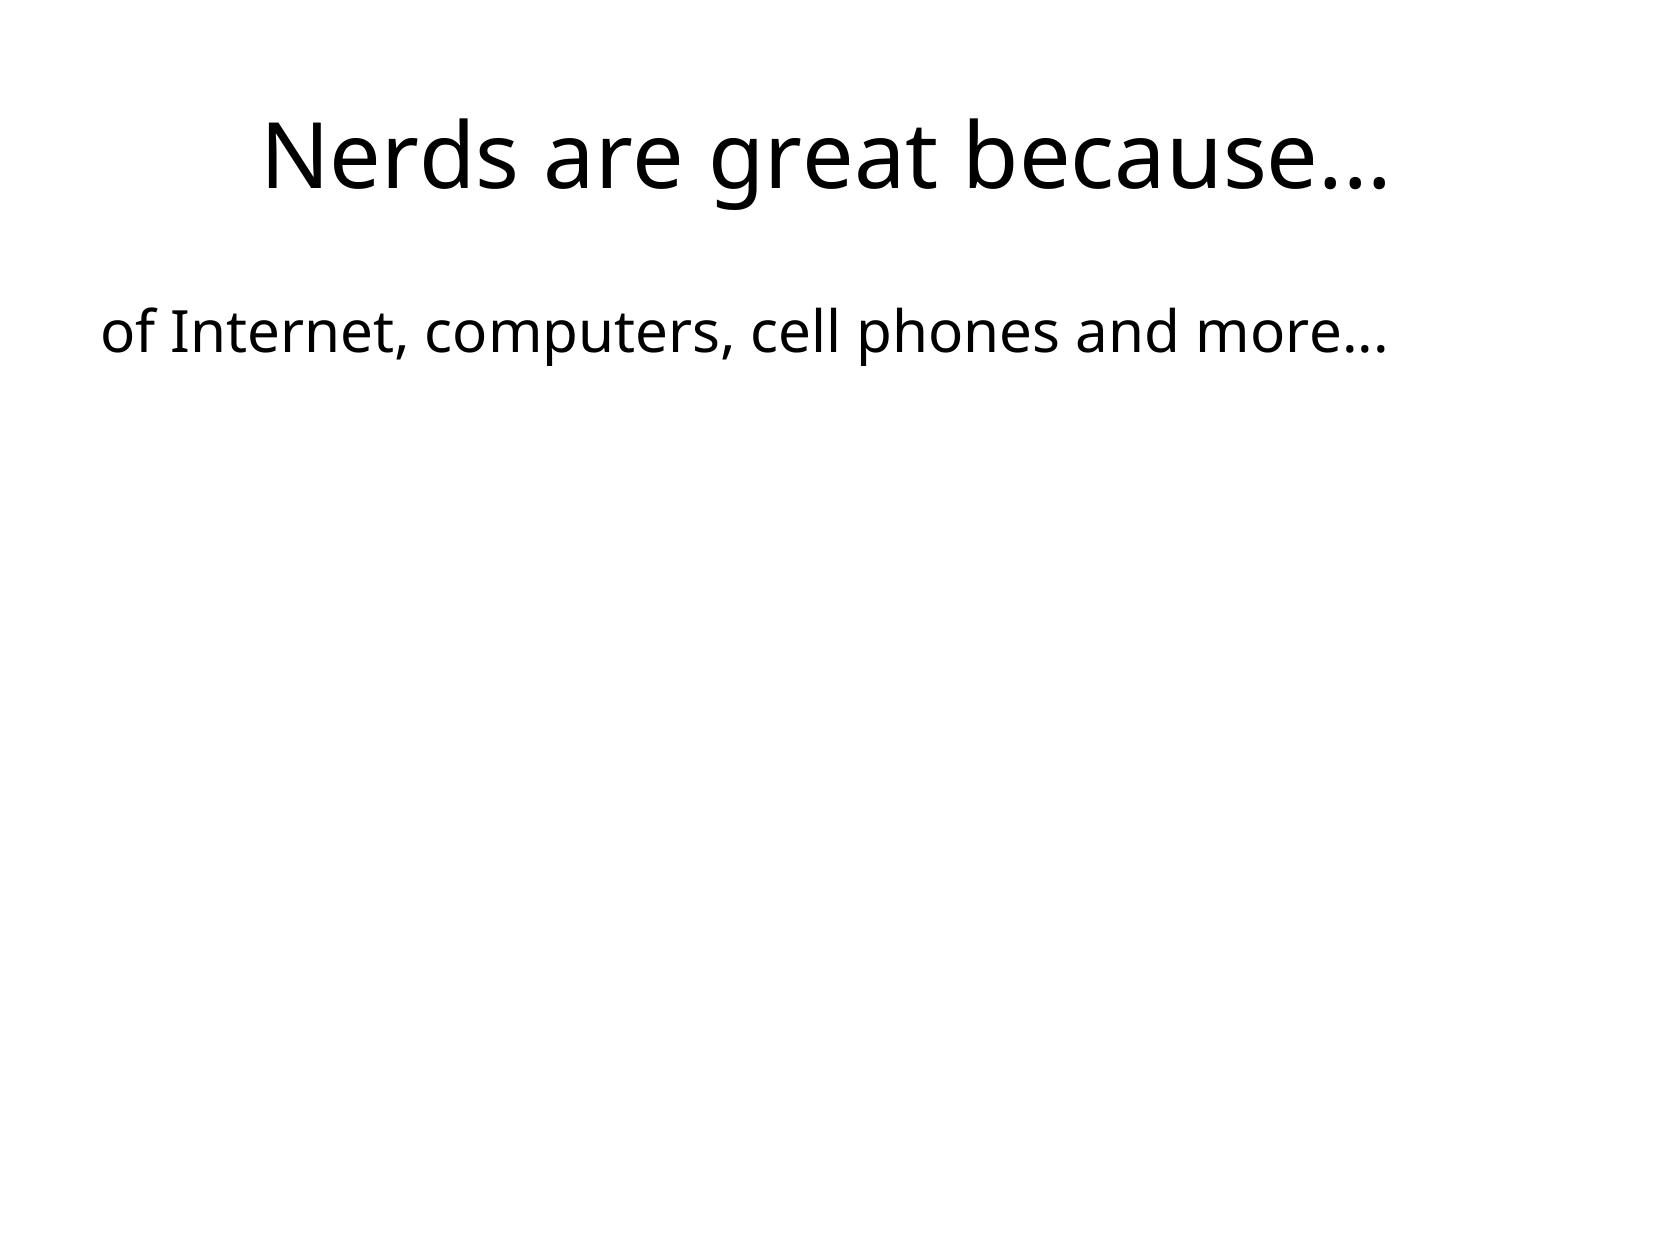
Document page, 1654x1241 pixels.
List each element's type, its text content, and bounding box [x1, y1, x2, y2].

list of Internet, computers, cell phones and more... [82, 290, 1571, 1109]
title Nerds are great because... [82, 49, 1571, 257]
